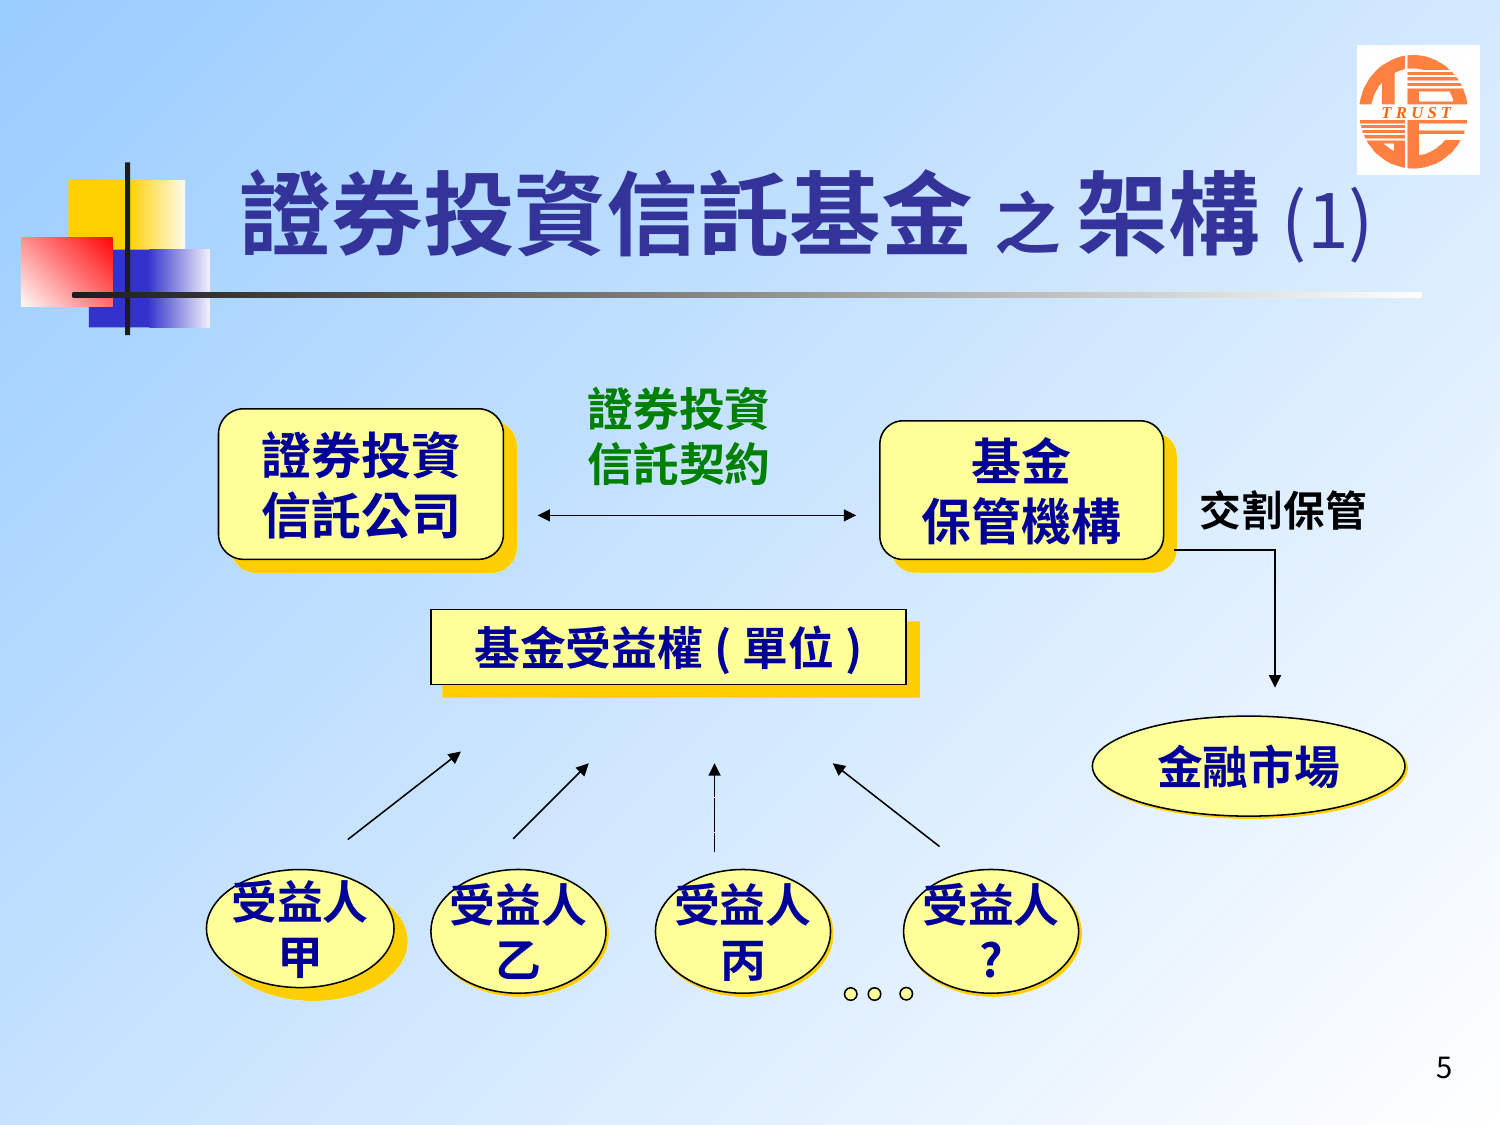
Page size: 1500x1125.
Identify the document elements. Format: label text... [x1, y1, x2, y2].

text_box 證券投資 信託契約 [573, 373, 786, 412]
list [150, 412, 1426, 1088]
text_box 交割保管 [1185, 477, 1382, 543]
text_box 金融市場 [1092, 716, 1405, 817]
text_box 證券投資 信託公司 [231, 408, 491, 412]
title 證券投資信託基金 之 架構(1) [225, 149, 1500, 275]
chart [1357, 45, 1480, 175]
text_box T R U S T [1362, 96, 1470, 127]
